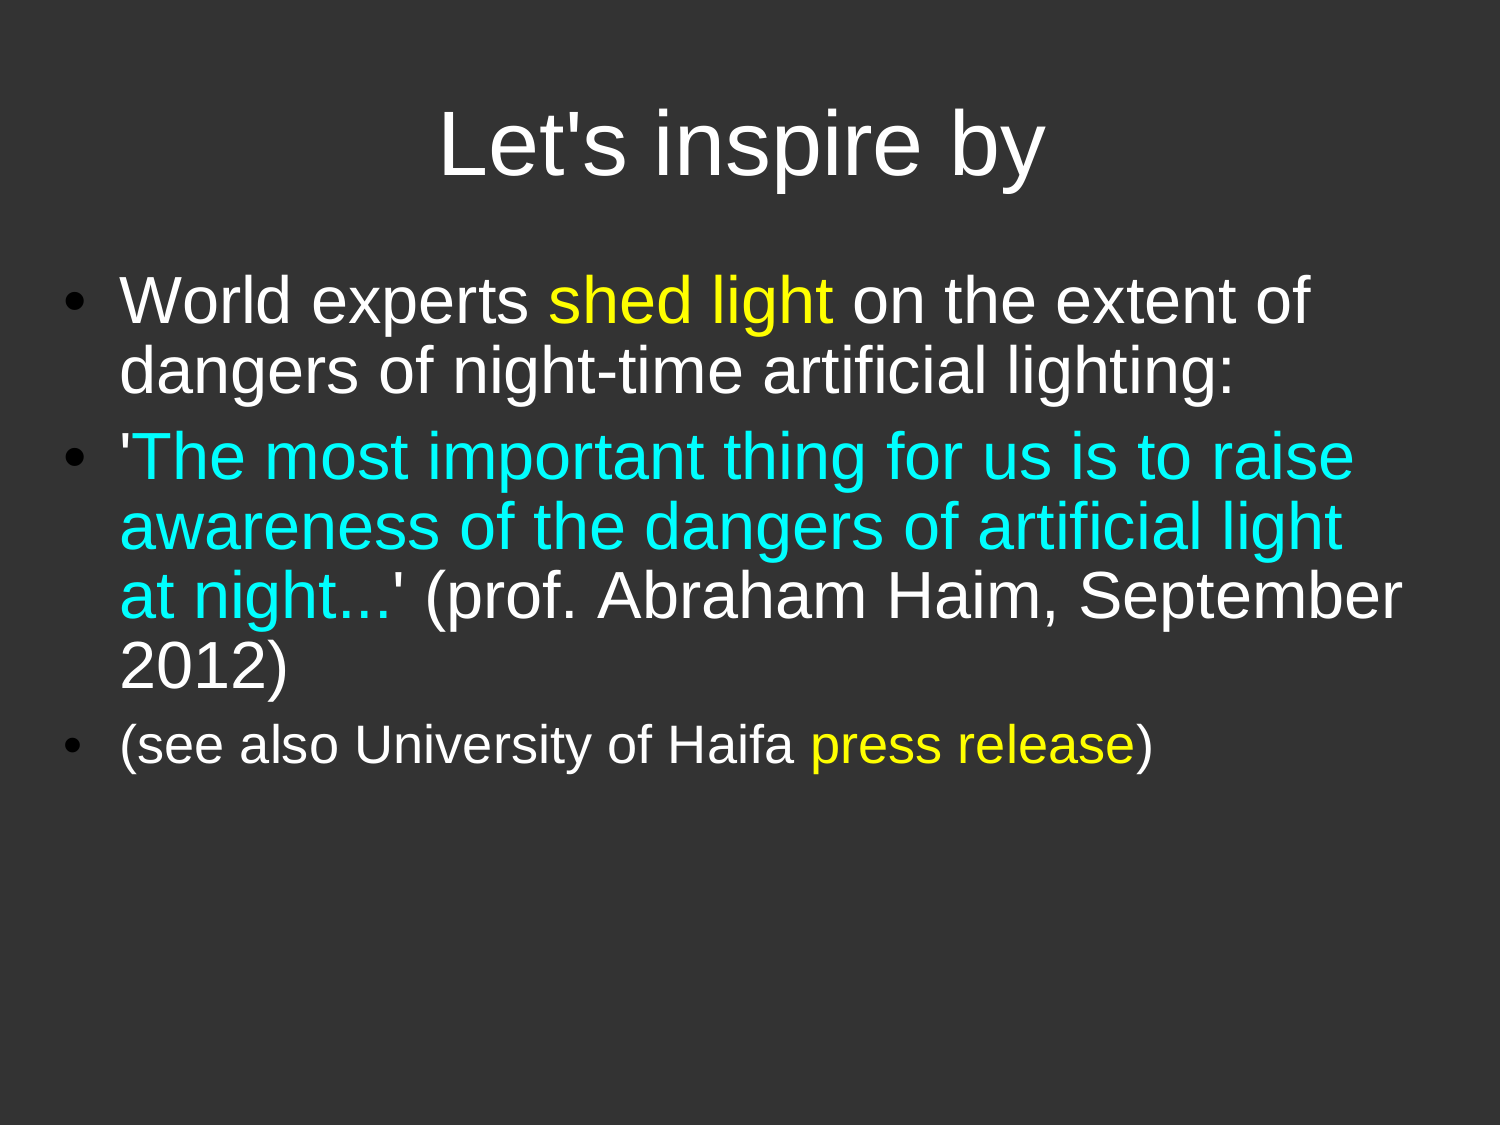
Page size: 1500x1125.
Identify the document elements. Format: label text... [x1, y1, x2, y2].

title Let's inspire by [67, 29, 1418, 265]
list World experts shed light on the extent of dangers of night-time artificial lighting: 'The most important thing for us is to raise awareness of the dangers of artificial light at night...' (prof. Abraham Haim, September 2012) (see also University of Haifa press release) [63, 268, 1413, 1011]
